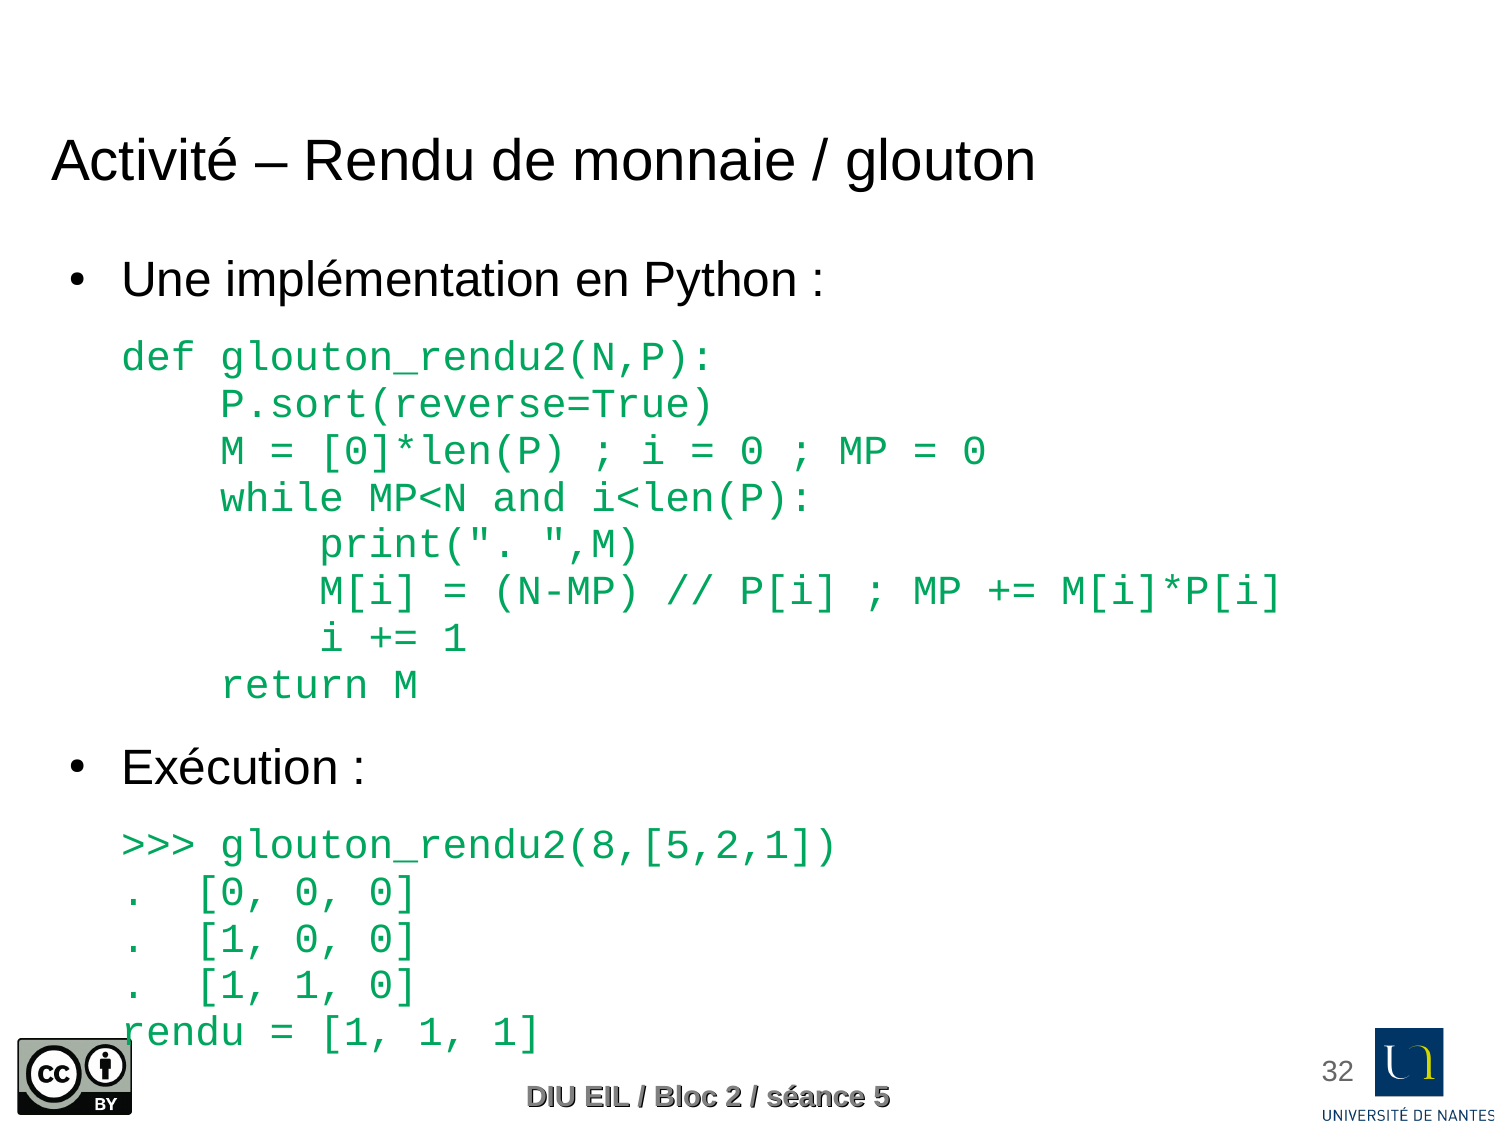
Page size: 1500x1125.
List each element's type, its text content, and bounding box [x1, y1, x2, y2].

picture [1323, 1028, 1495, 1121]
list Une implémentation en Python : def glouton_rendu2(N,P): P.sort(reverse=True) M = [0]*len(P) ; i = 0 ; MP = 0 while MP<N and i<len(P): print(". ",M) M[i] = (N-MP) // P[i] ; MP += M[i]*P[i] i += 1 return M Exécution : >>> glouton_rendu2(8,[5,2,1]) . [0, 0, 0] . [1, 0, 0] . [1, 1, 0] rendu = [1, 1, 1] [51, 252, 1449, 1064]
title Activité – Rendu de monnaie / glouton [51, 97, 1449, 223]
picture [17, 1038, 132, 1115]
